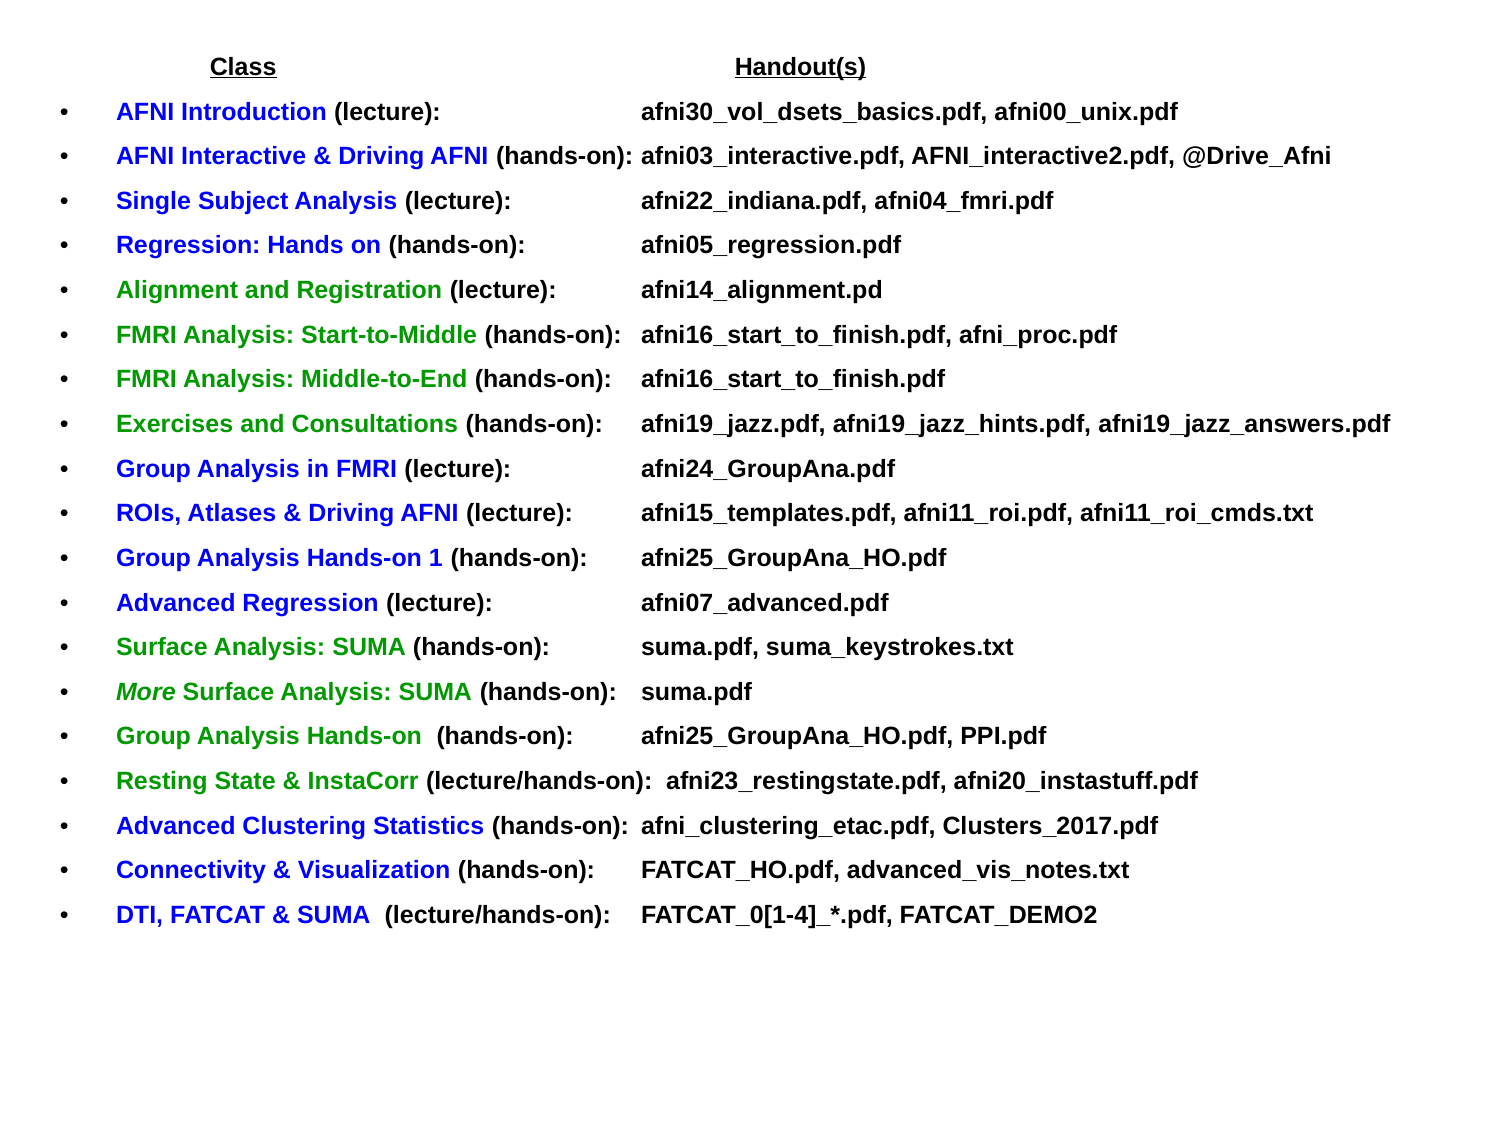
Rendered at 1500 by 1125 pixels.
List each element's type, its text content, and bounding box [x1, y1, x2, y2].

text_box Class Handout(s) AFNI Introduction (lecture): afni30_vol_dsets_basics.pdf, afni00_unix.pdf AFNI Interactive & Driving AFNI (hands-on): afni03_interactive.pdf, AFNI_interactive2.pdf, @Drive_Afni Single Subject Analysis (lecture): afni22_indiana.pdf, afni04_fmri.pdf Regression: Hands on (hands-on): afni05_regression.pdf Alignment and Registration (lecture): afni14_alignment.pd FMRI Analysis: Start-to-Middle (hands-on): afni16_start_to_finish.pdf, afni_proc.pdf FMRI Analysis: Middle-to-End (hands-on): afni16_start_to_finish.pdf Exercises and Consultations (hands-on): afni19_jazz.pdf, afni19_jazz_hints.pdf, afni19_jazz_answers.pdf Group Analysis in FMRI (lecture): afni24_GroupAna.pdf ROIs, Atlases & Driving AFNI (lecture): afni15_templates.pdf, afni11_roi.pdf, afni11_roi_cmds.txt Group Analysis Hands-on 1 (hands-on): afni25_GroupAna_HO.pdf Advanced Regression (lecture): afni07_advanced.pdf Surface Analysis: SUMA (hands-on): suma.pdf, suma_keystrokes.txt More Surface Analysis: SUMA (hands-on): suma.pdf Group Analysis Hands-on (hands-on): afni25_GroupAna_HO.pdf, PPI.pdf Resting State & InstaCorr (lecture/hands-on): afni23_restingstate.pdf, afni20_instastuff.pdf Advanced Clustering Statistics (hands-on): afni_clustering_etac.pdf, Clusters_2017.pdf Connectivity & Visualization (hands-on): FATCAT_HO.pdf, advanced_vis_notes.txt DTI, FATCAT & SUMA (lecture/hands-on): FATCAT_0[1-4]_*.pdf, FATCAT_DEMO2 [45, 45, 1500, 1125]
